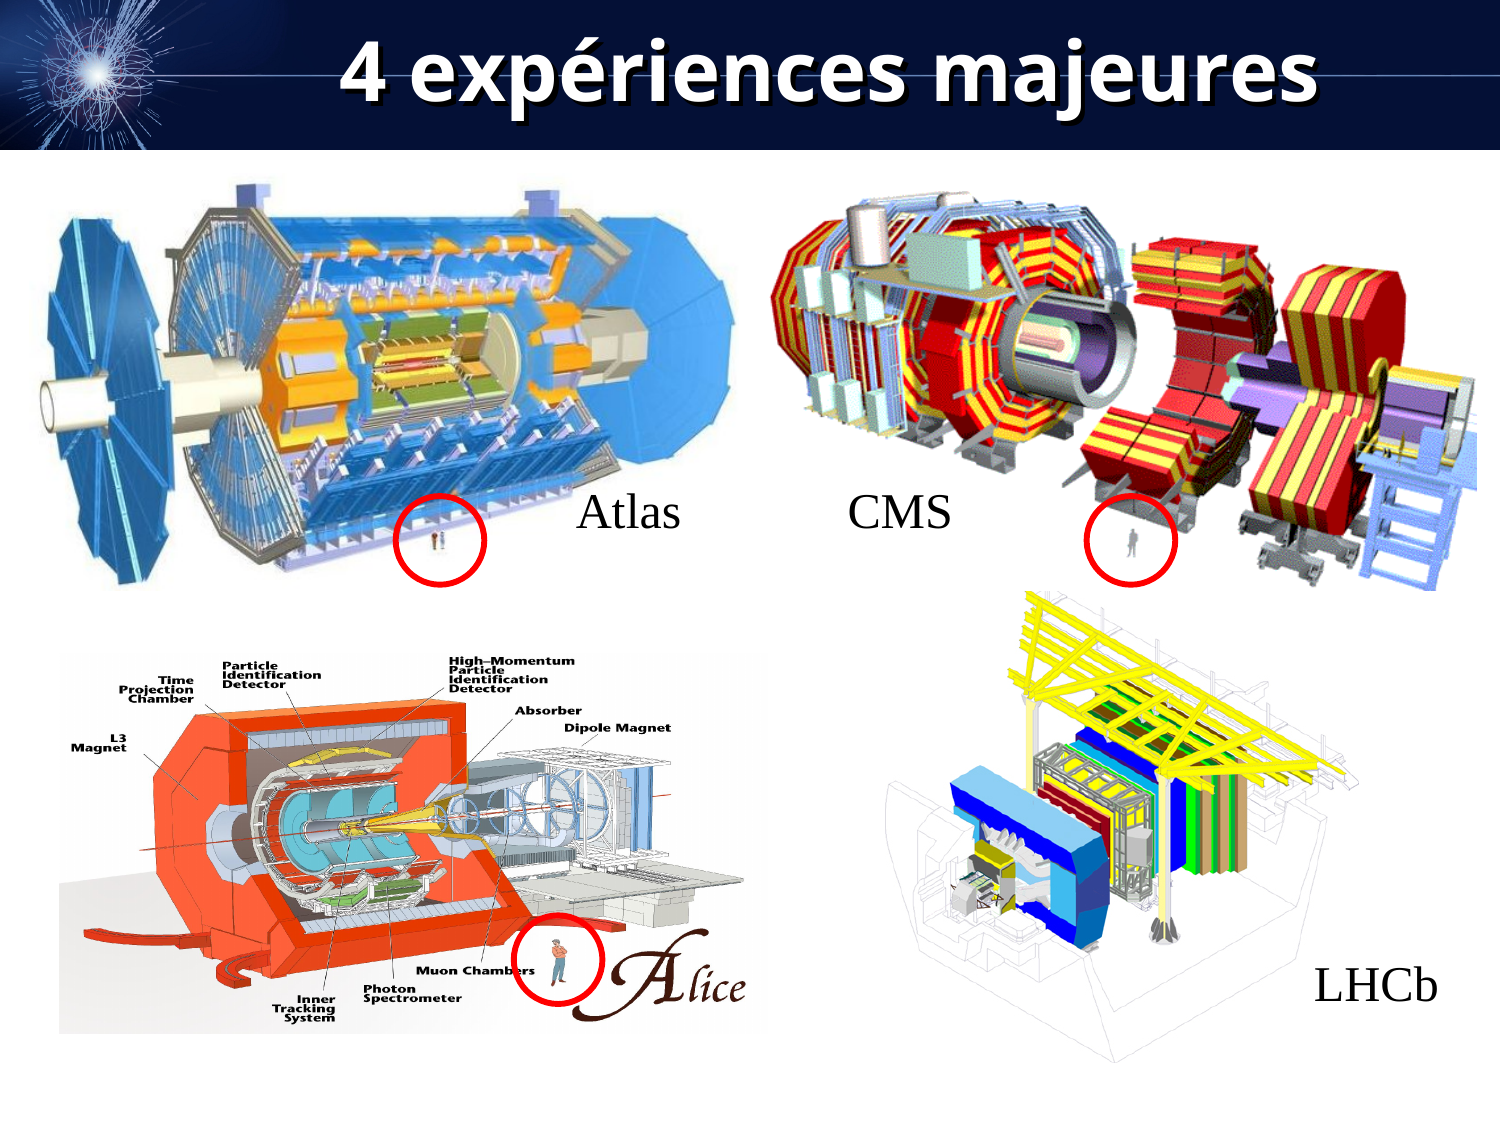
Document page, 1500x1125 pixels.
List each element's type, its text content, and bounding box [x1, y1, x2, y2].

text_box Atlas [561, 476, 697, 553]
text_box CMS [832, 476, 968, 553]
picture [59, 653, 768, 1034]
text_box LHCb [1299, 949, 1454, 1025]
picture [0, 0, 1500, 150]
picture [29, 173, 739, 591]
title 4 expériences majeures [324, 11, 1477, 128]
picture [767, 190, 1477, 1063]
